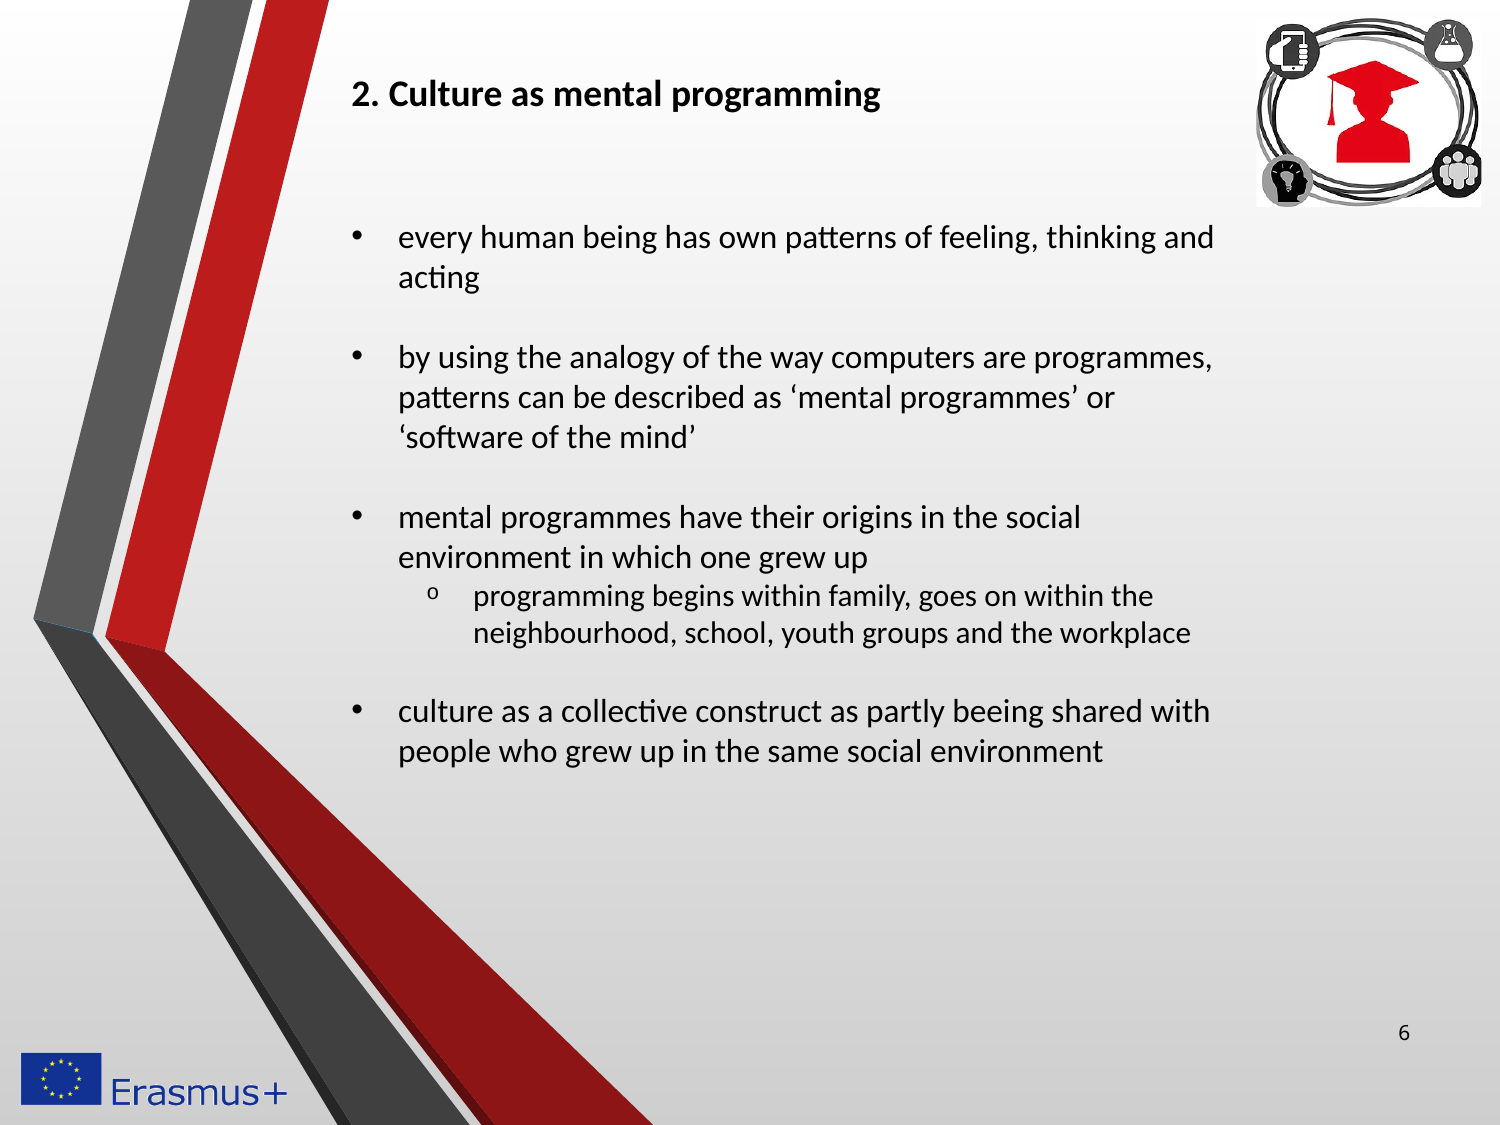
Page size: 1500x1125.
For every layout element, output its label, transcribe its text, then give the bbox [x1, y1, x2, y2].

picture [5, 1037, 302, 1120]
text_box 2. Culture as mental programming [336, 61, 975, 122]
text_box every human being has own patterns of feeling, thinking and acting by using the analogy of the way computers are programmes, patterns can be described as ‘mental programmes’ or ‘software of the mind’ mental programmes have their origins in the social environment in which one grew up programming begins within family, goes on within the neighbourhood, school, youth groups and the workplace culture as a collective construct as partly beeing shared with people who grew up in the same social environment [336, 208, 1258, 777]
picture [1256, 18, 1482, 207]
slide_number <numer> [1357, 1003, 1425, 1064]
chart [1257, 19, 1483, 209]
